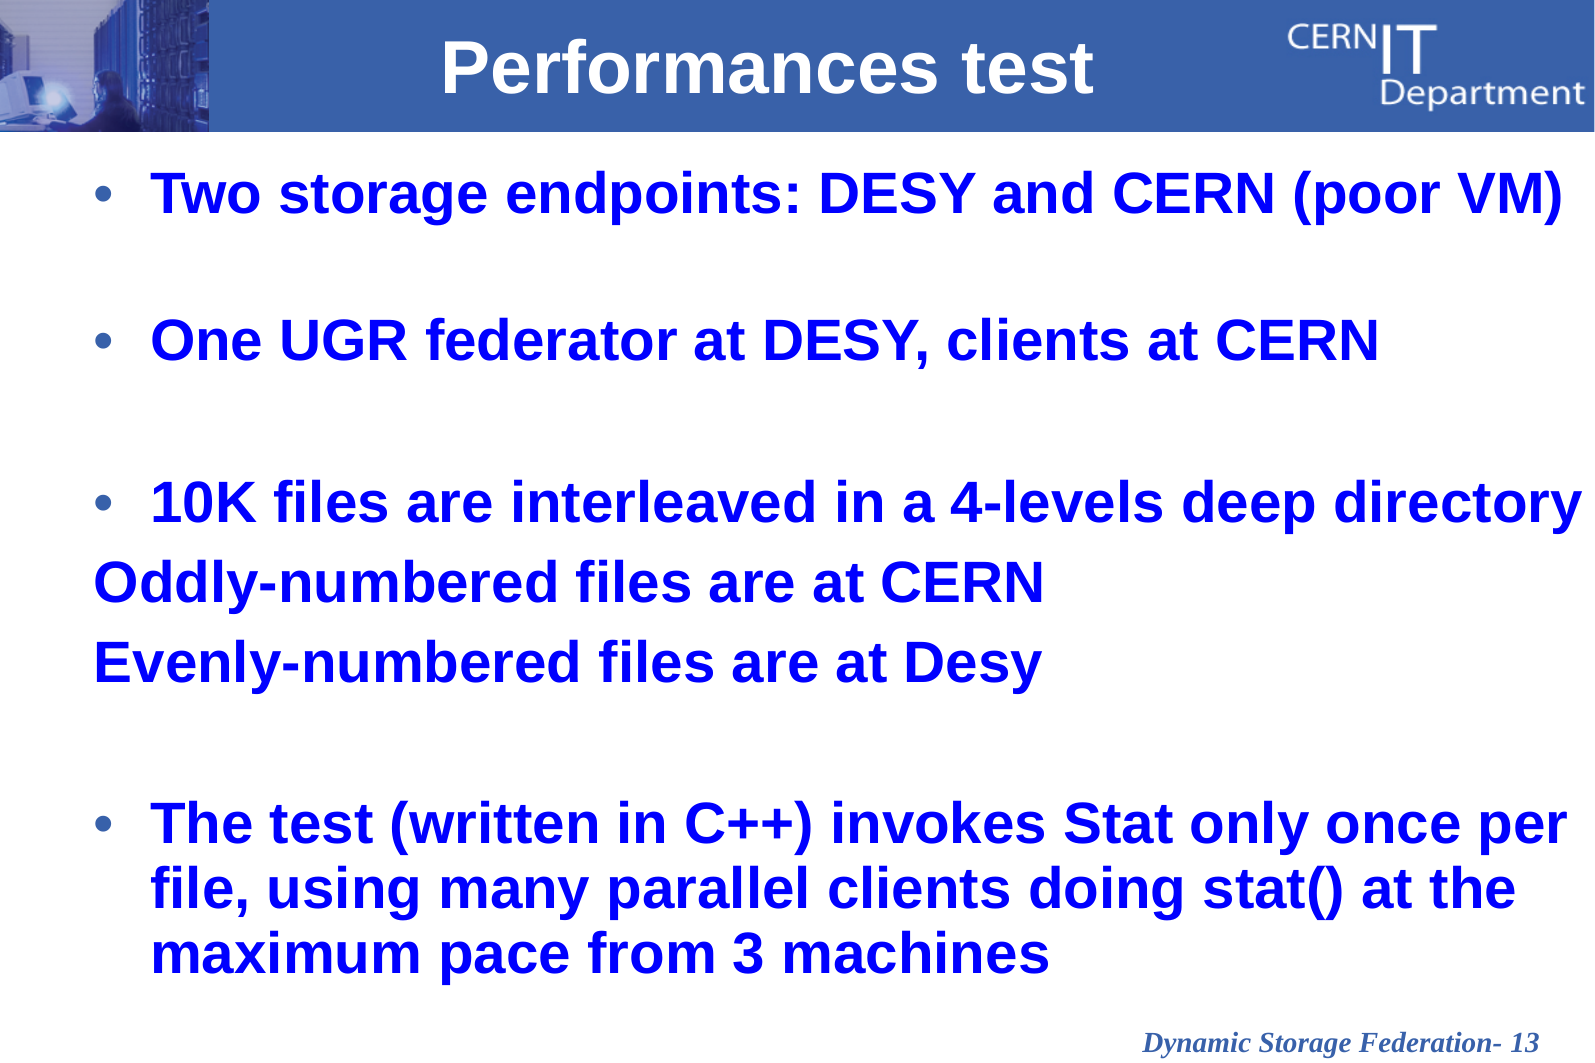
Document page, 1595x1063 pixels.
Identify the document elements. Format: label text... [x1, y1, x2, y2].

picture [209, 0, 1595, 132]
text_box Performances test [0, 18, 1536, 117]
text_box Two storage endpoints: DESY and CERN (poor VM) One UGR federator at DESY, clients at CERN 10K files are interleaved in a 4-levels deep directory Oddly-numbered files are at CERN Evenly-numbered files are at Desy The test (written in C++) invokes Stat only once per file, using many parallel clients doing stat() at the maximum pace from 3 machines [79, 153, 1595, 1037]
